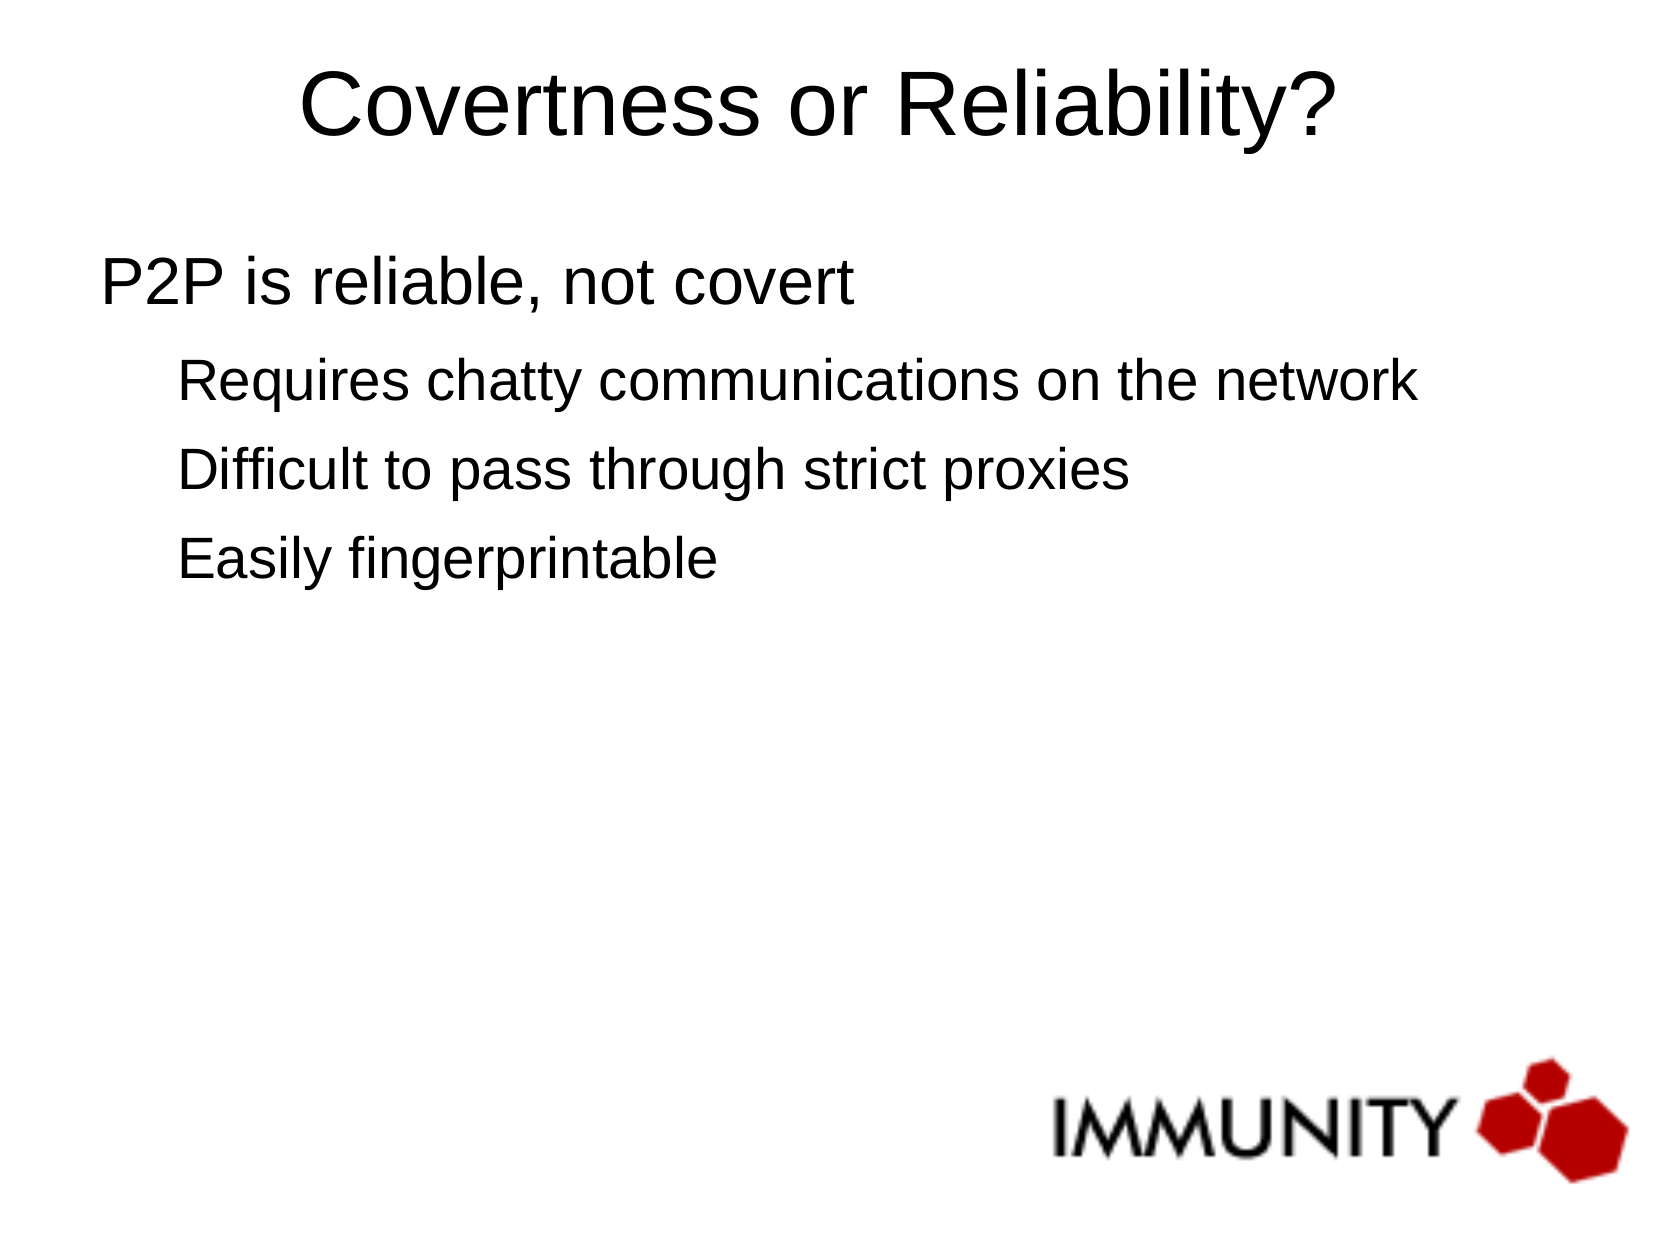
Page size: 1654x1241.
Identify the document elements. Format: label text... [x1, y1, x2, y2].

picture [1006, 1017, 1654, 1241]
title Covertness or Reliability? [75, 7, 1564, 200]
list P2P is reliable, not covert Requires chatty communications on the network Difficult to pass through strict proxies Easily fingerprintable [82, 243, 1571, 1094]
